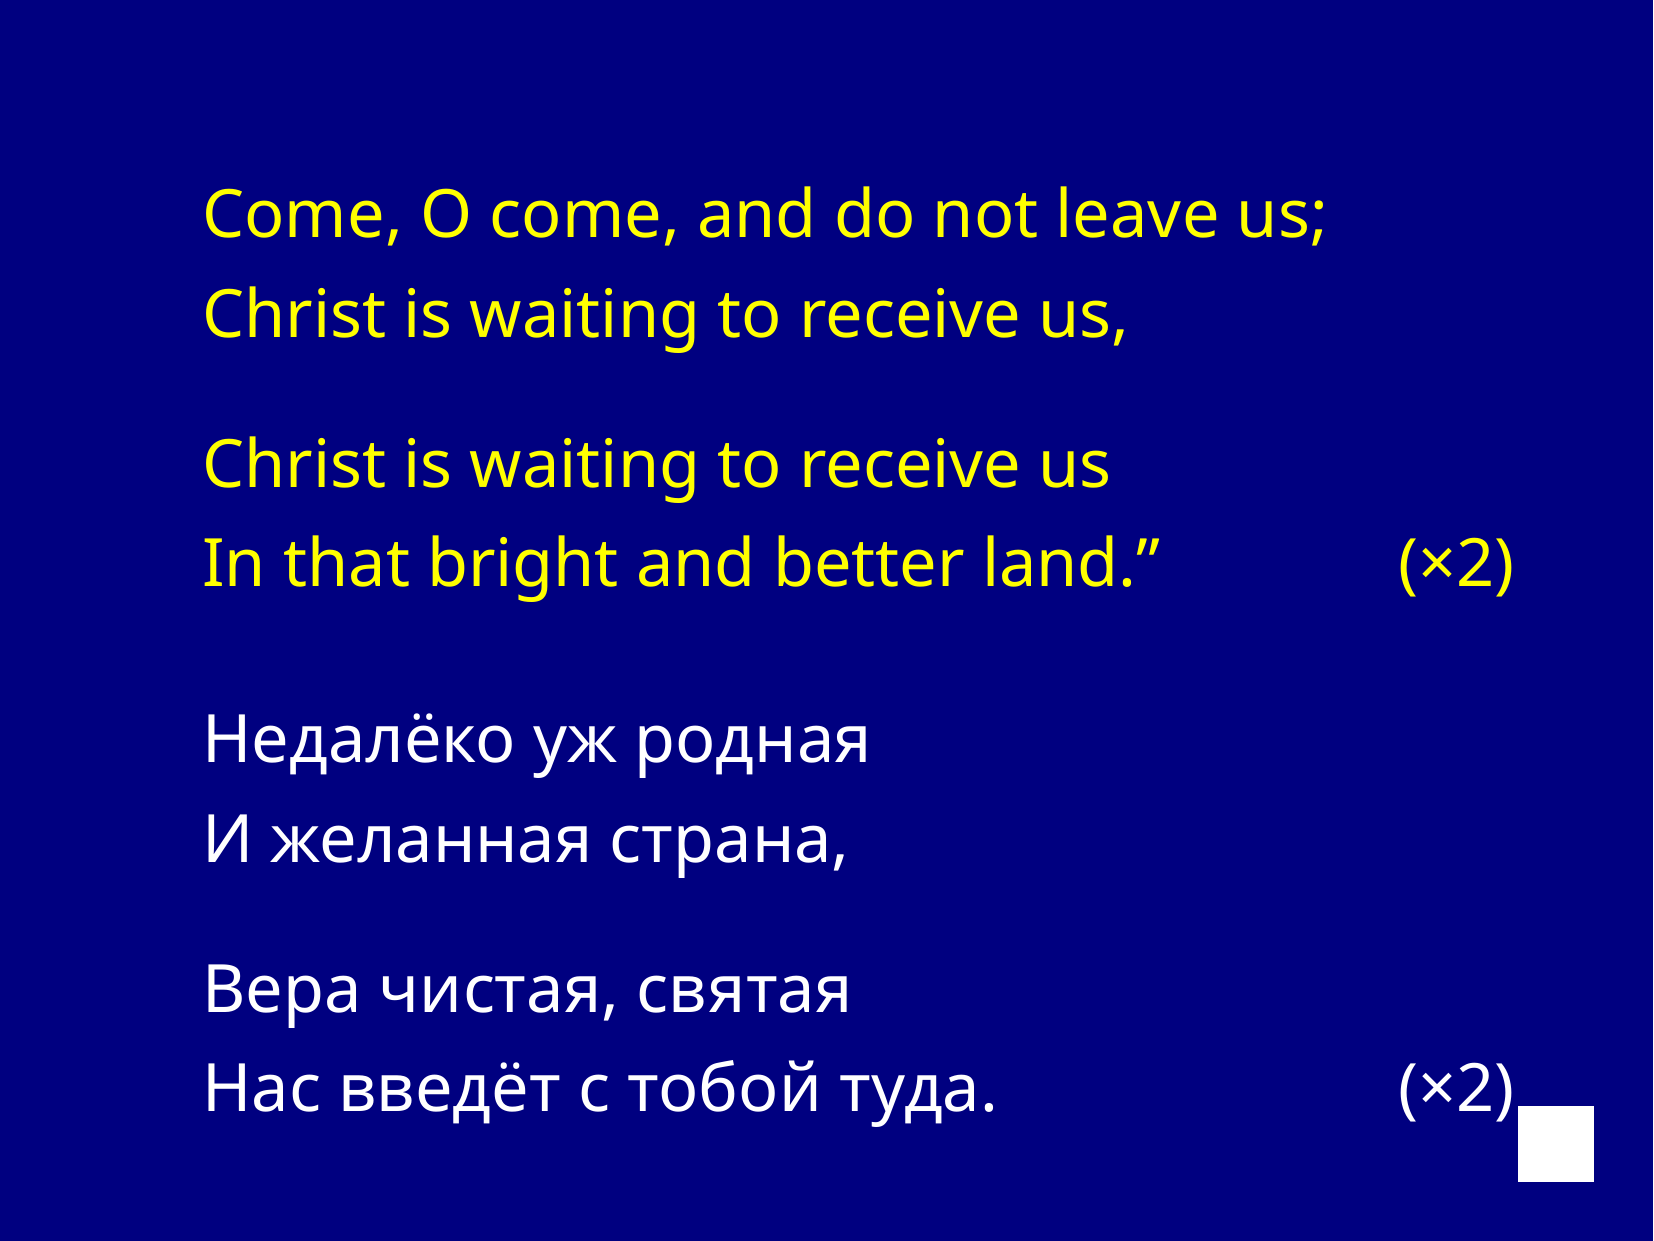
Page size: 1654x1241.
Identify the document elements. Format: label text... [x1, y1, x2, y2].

text_box Come, O come, and do not leave us; Christ is waiting to receive us, Christ is waiting to receive us In that bright and better land.” (×2) [75, 150, 1576, 638]
text_box [1518, 1106, 1594, 1182]
text_box Недалёко уж родная И желанная страна, Вера чистая, святая Нас введёт с тобой туда. (×2) [75, 675, 1576, 1163]
